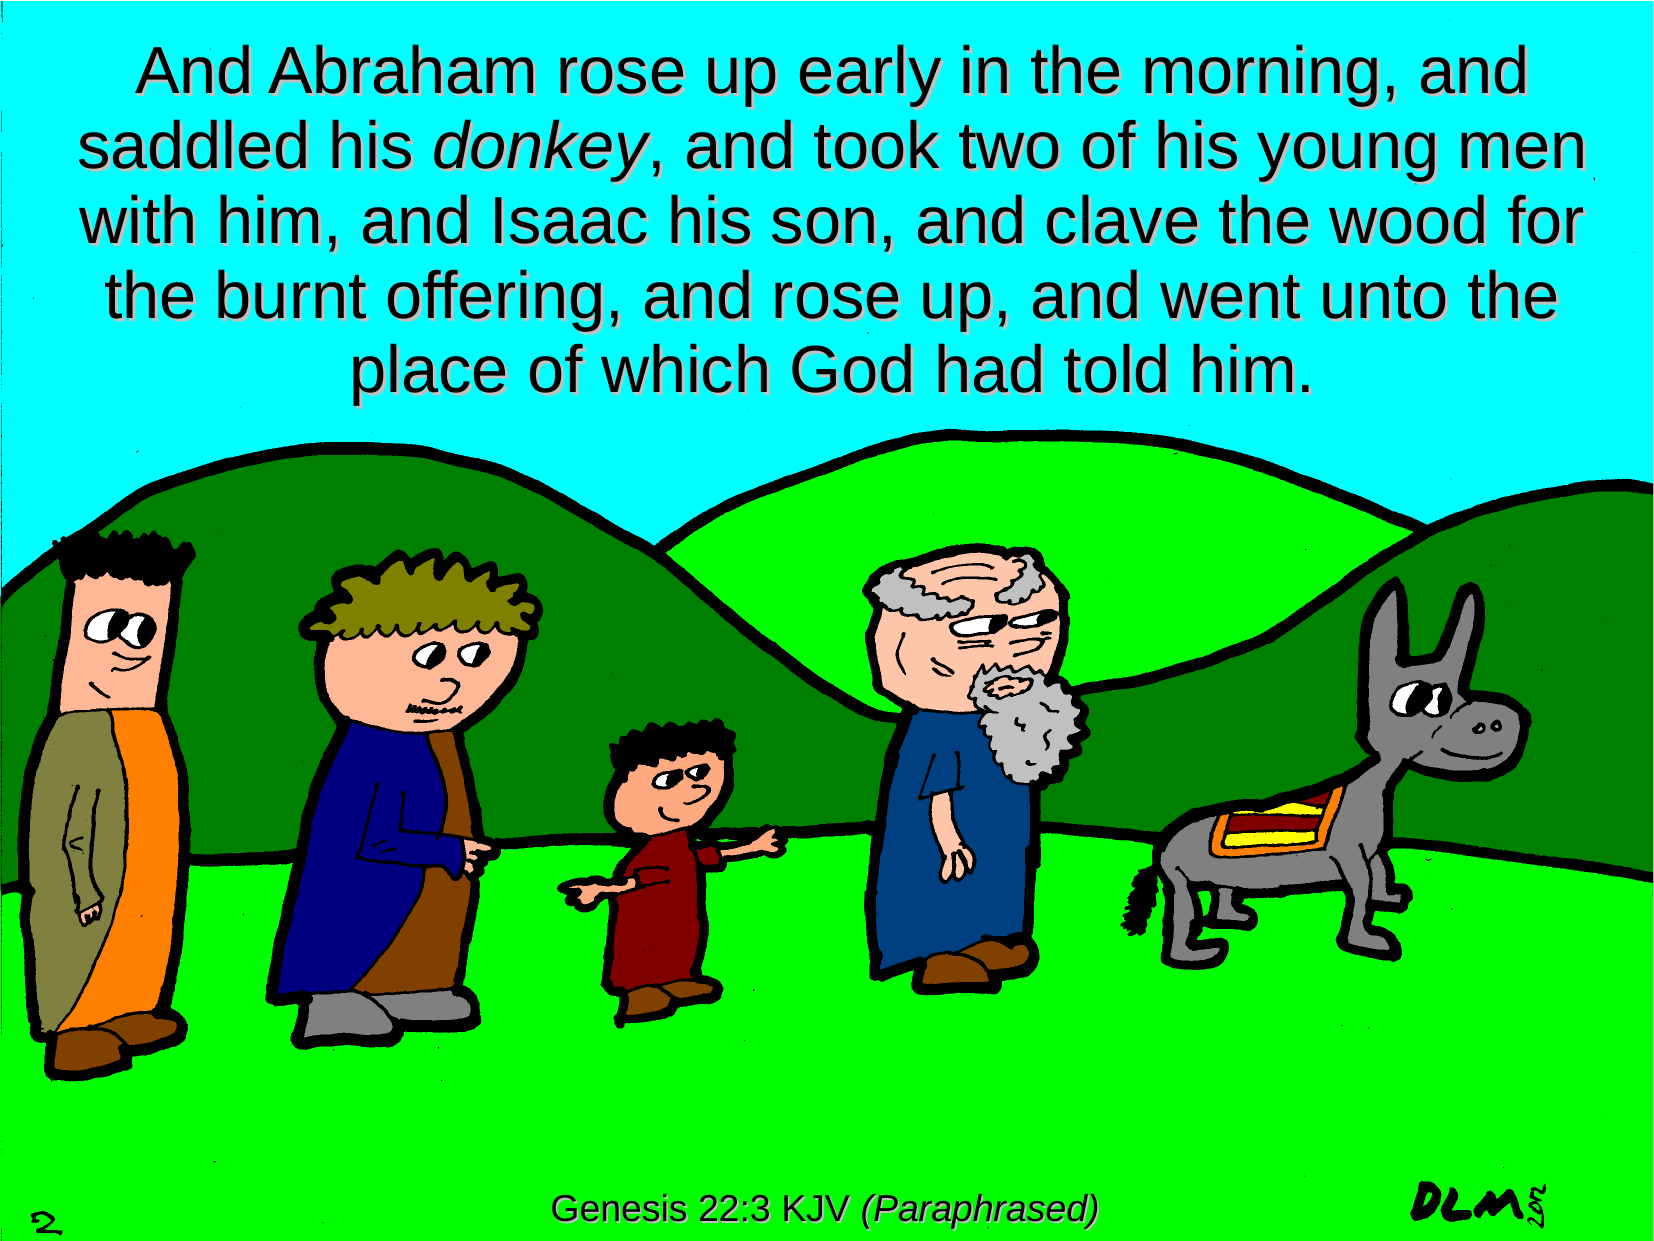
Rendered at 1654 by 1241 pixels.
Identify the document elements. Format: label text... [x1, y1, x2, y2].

text_box And Abraham rose up early in the morning, and saddled his donkey, and took two of his young men with him, and Isaac his son, and clave the wood for the burnt offering, and rose up, and went unto the place of which God had told him. [11, 26, 1654, 415]
picture [0, 1, 1654, 1241]
text_box Genesis 22:3 KJV (Paraphrased) [0, 1180, 1651, 1238]
